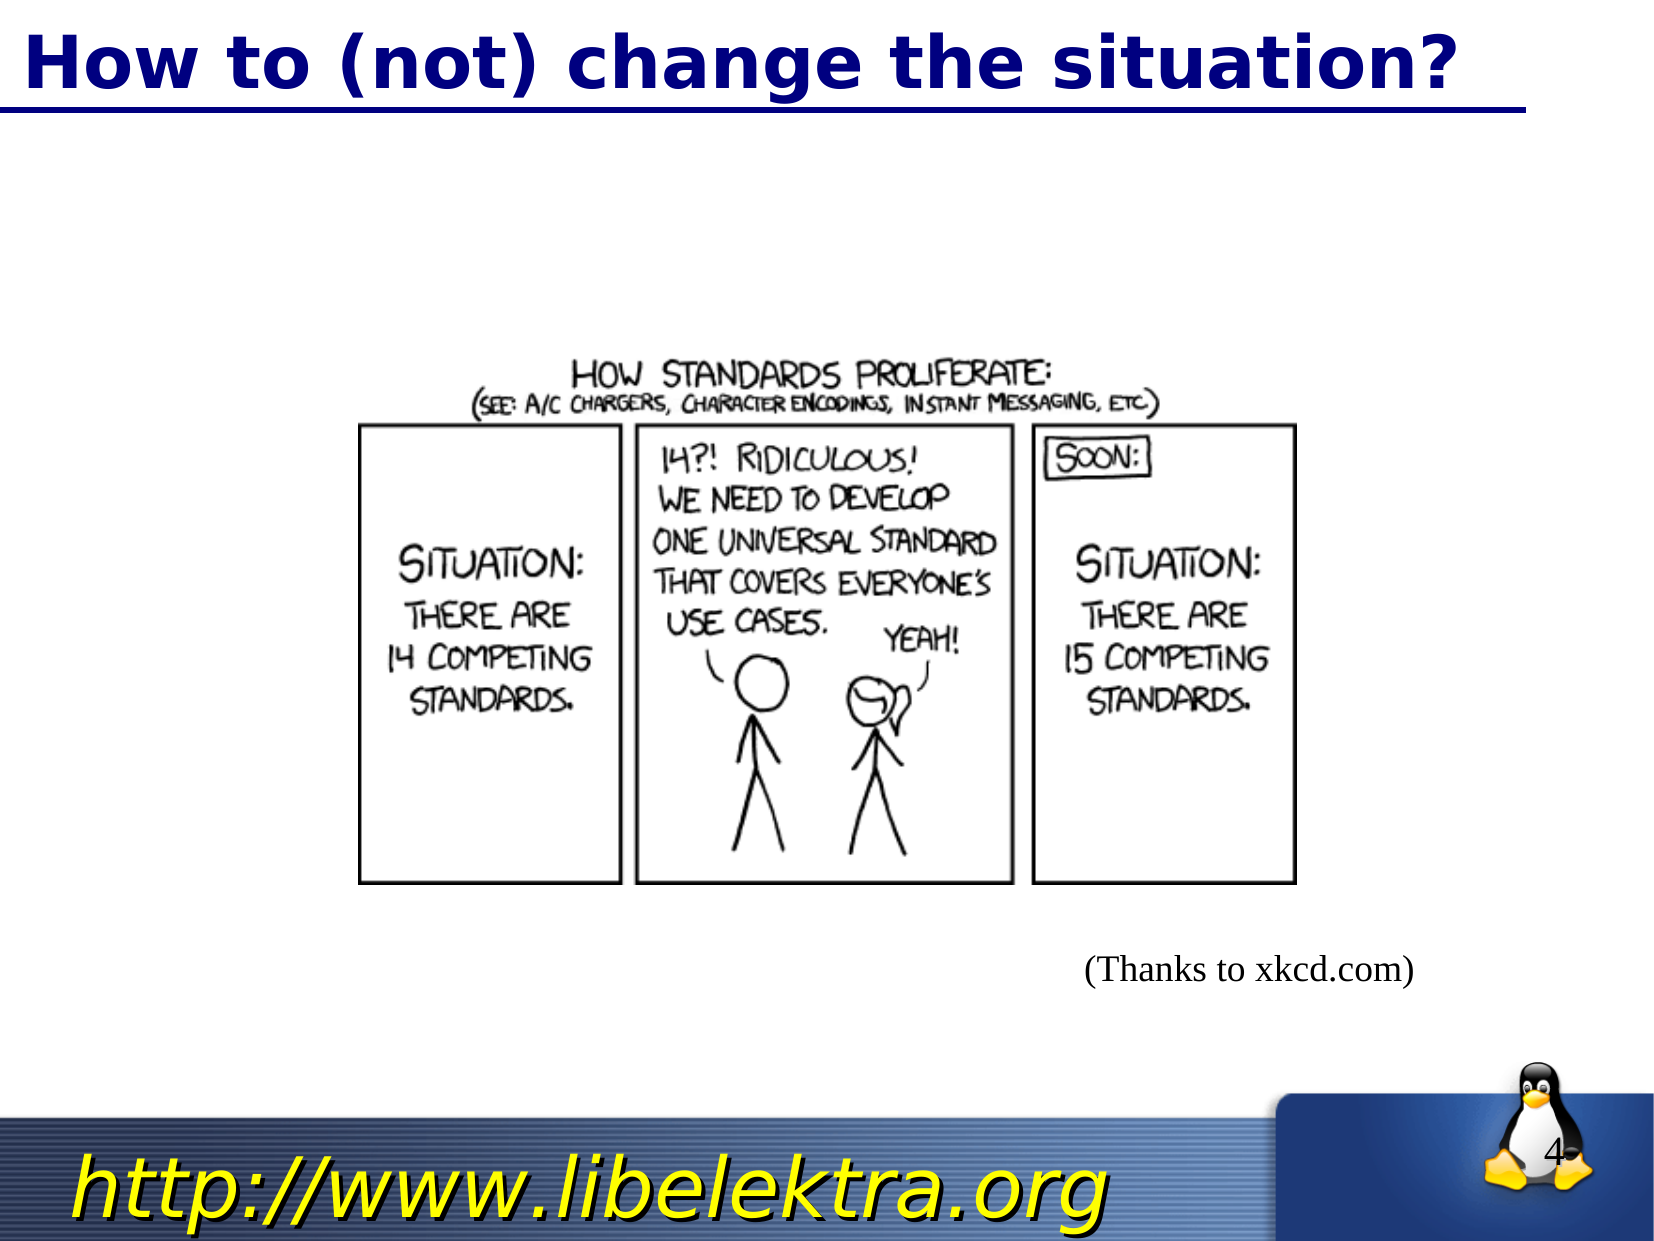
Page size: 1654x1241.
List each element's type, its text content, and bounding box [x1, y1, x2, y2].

picture [358, 354, 1297, 885]
text_box <Foliennummer> [1248, 1122, 1566, 1178]
text_box How to (not) change the situation? [22, 14, 1611, 111]
picture [0, 1061, 1654, 1241]
text_box (Thanks to xkcd.com) [1084, 944, 1443, 992]
